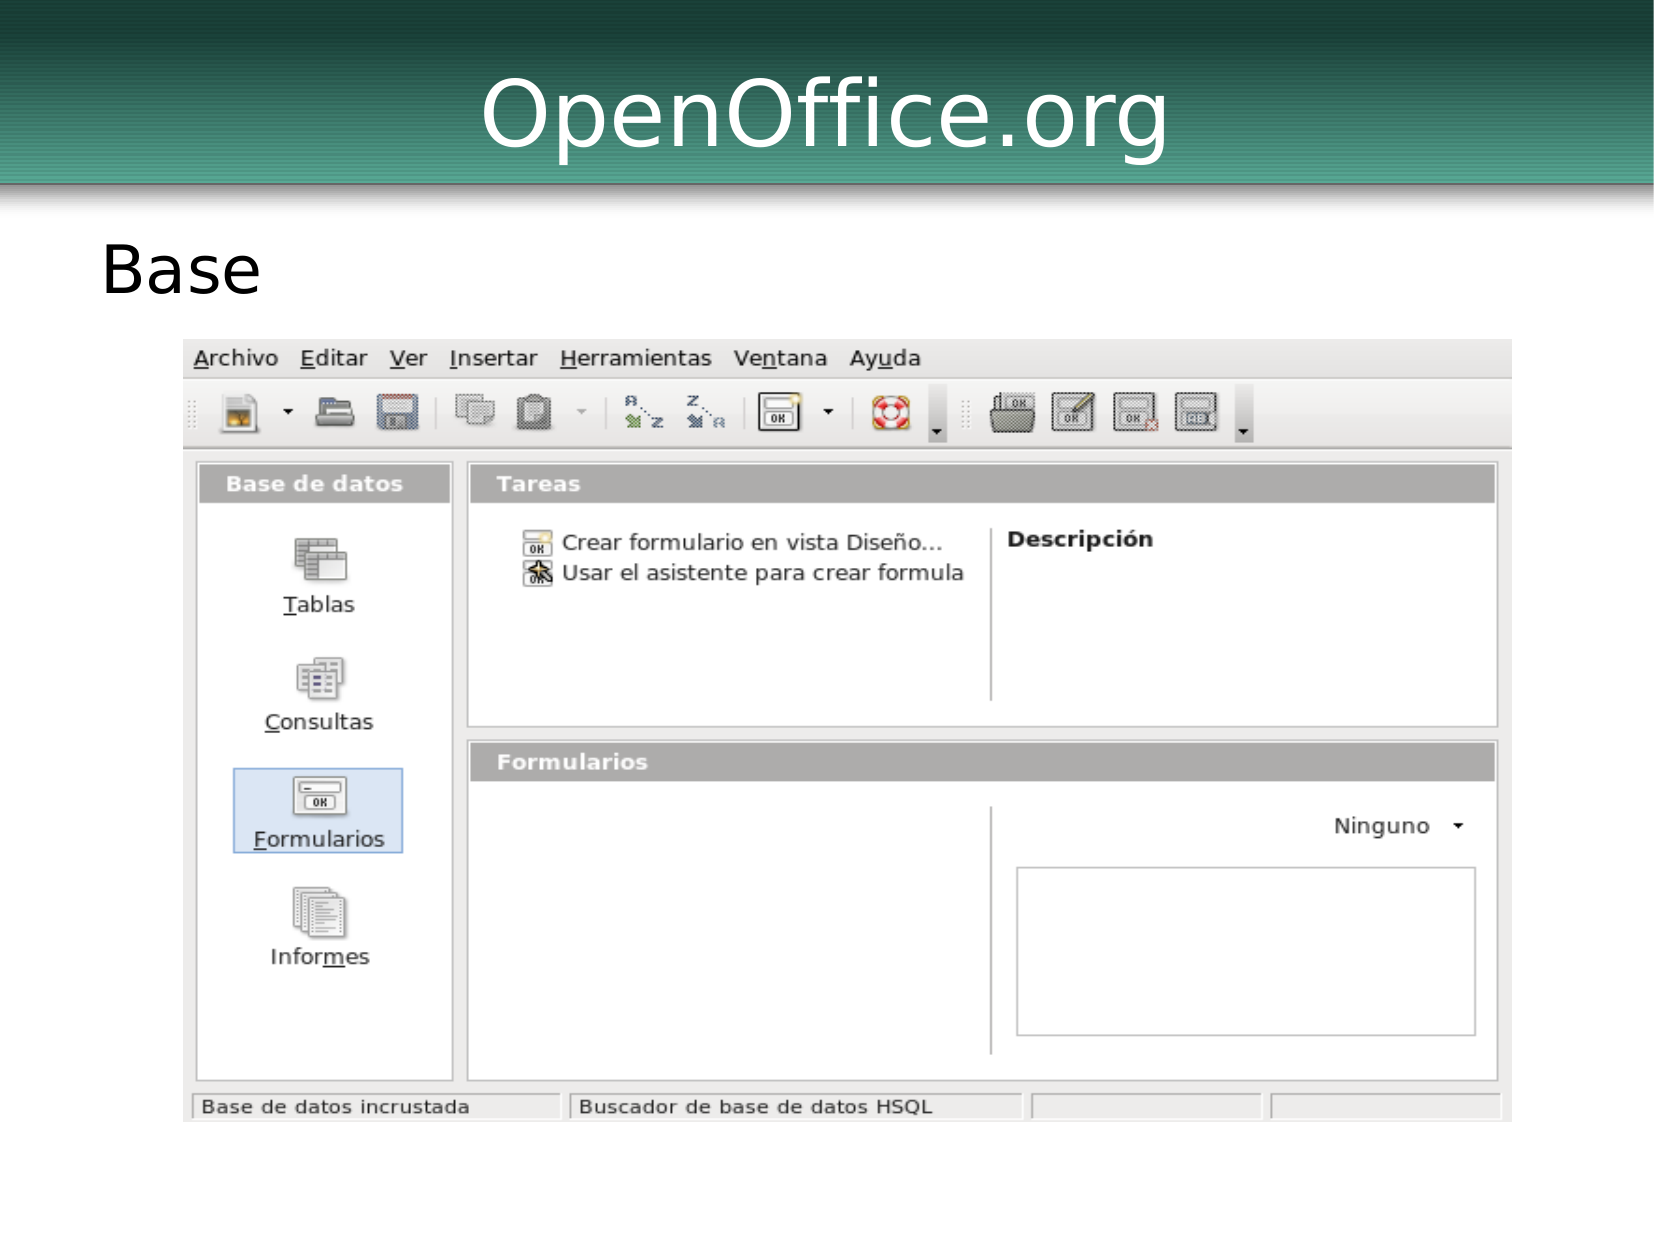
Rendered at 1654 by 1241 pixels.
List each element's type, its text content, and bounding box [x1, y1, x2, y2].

picture [0, 0, 1654, 225]
picture [183, 339, 1512, 1123]
title OpenOffice.org [82, 11, 1571, 219]
list Base [82, 231, 1571, 1035]
